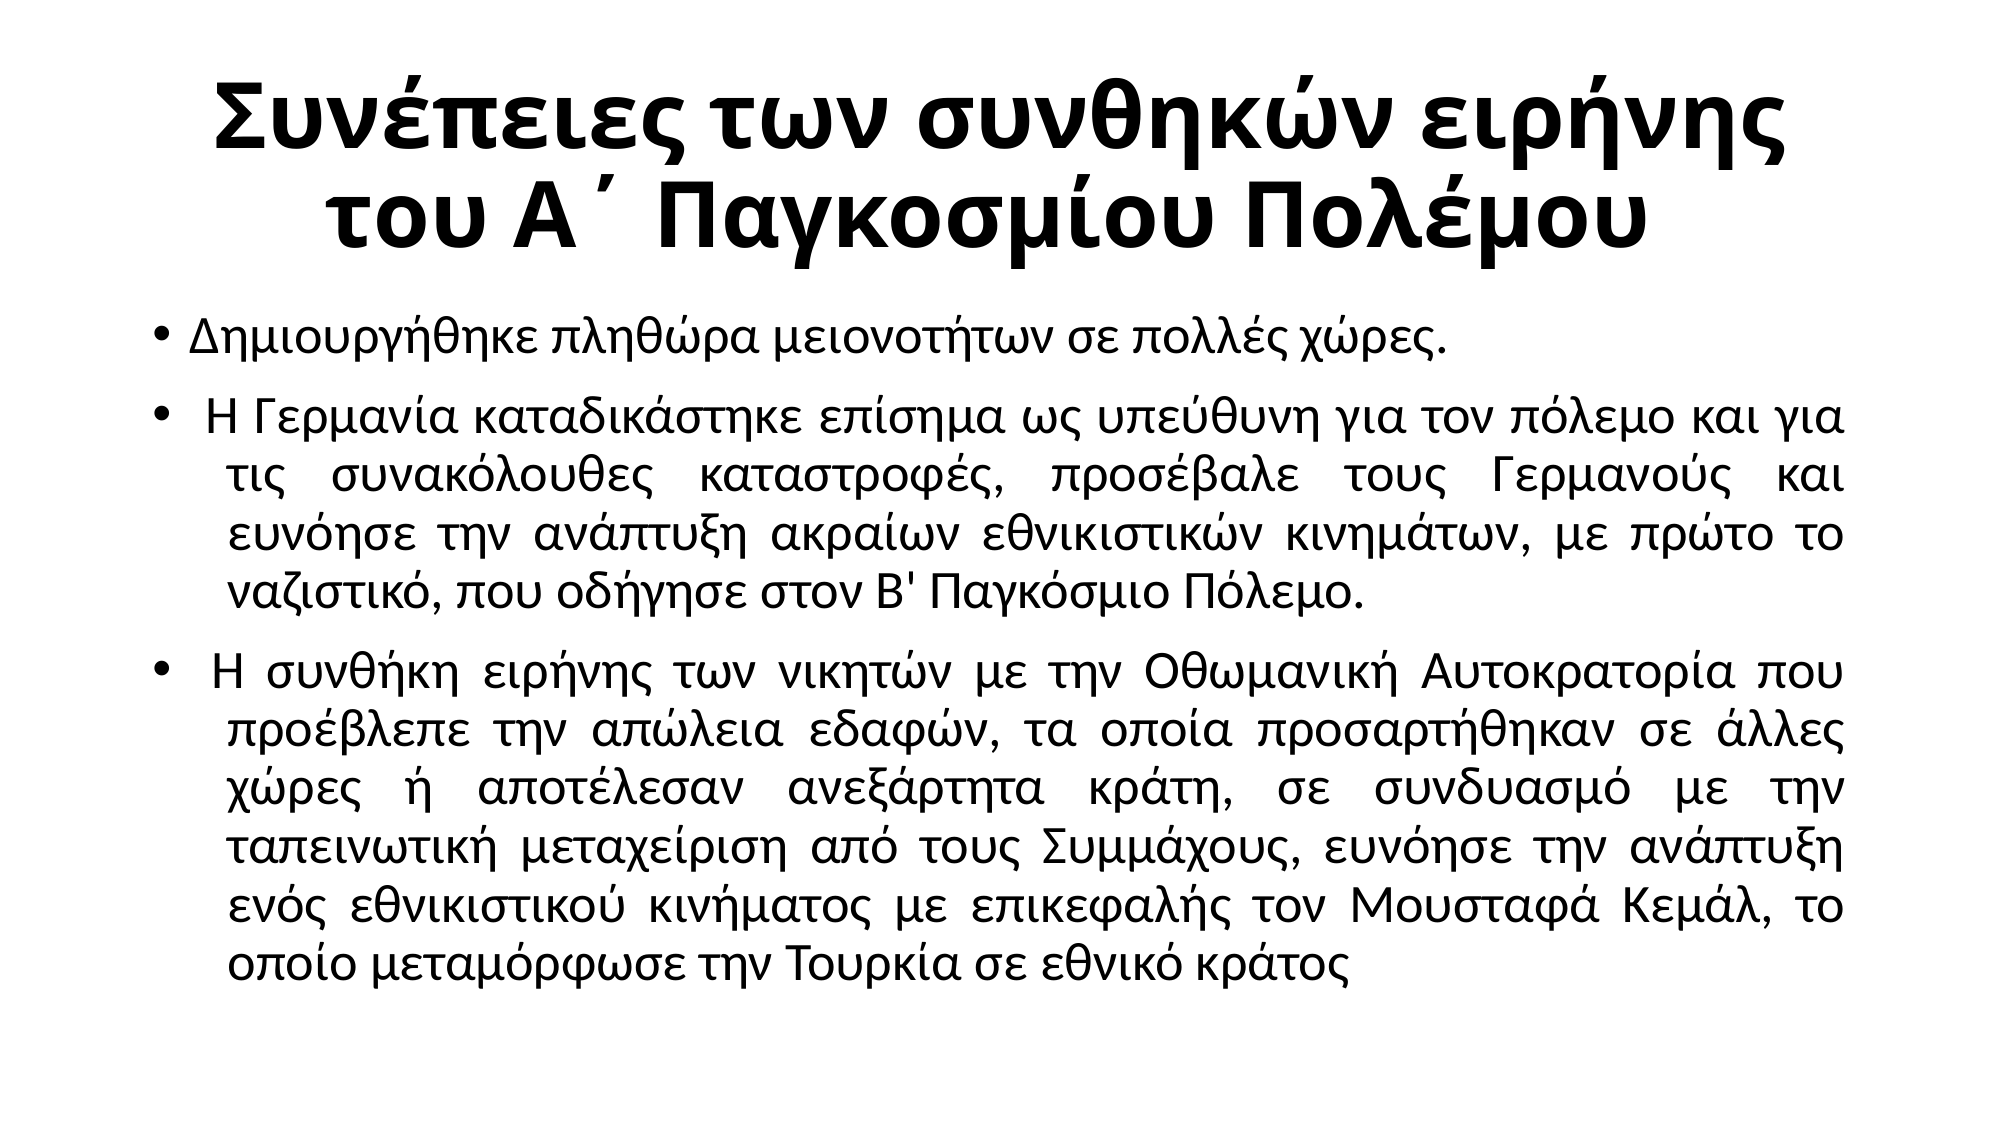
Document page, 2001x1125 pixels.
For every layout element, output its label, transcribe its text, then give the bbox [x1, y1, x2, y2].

list Δημιουργήθηκε πληθώρα μειονοτήτων σε πολλές χώρες. Η Γερμανία καταδικάστηκε επίσημα ως υπεύθυνη για τον πόλεμο και για τις συνακόλουθες καταστροφές, προσέβαλε τους Γερμανούς και ευνόησε την ανάπτυξη ακραίων εθνικιστικών κινημάτων, με πρώτο το ναζιστικό, που οδήγησε στον Β' Παγκόσμιο Πόλεμο. Η συνθήκη ειρήνης των νικητών με την Οθωμανική Αυτοκρατορία που προέβλεπε την απώλεια εδαφών, τα οποία προσαρτήθηκαν σε άλλες χώρες ή αποτέλεσαν ανεξάρτητα κράτη, σε συνδυασμό με την ταπεινωτική μεταχείριση από τους Συμμάχους, ευνόησε την ανάπτυξη ενός εθνικιστικού κινήματος με επικεφαλής τον Μουσταφά Κεμάλ, το οποίο μεταμόρφωσε την Τουρκία σε εθνικό κράτος [137, 299, 1863, 1014]
title Συνέπειες των συνθηκών ειρήνης του Α΄ Παγκοσμίου Πολέμου [137, 59, 1863, 278]
